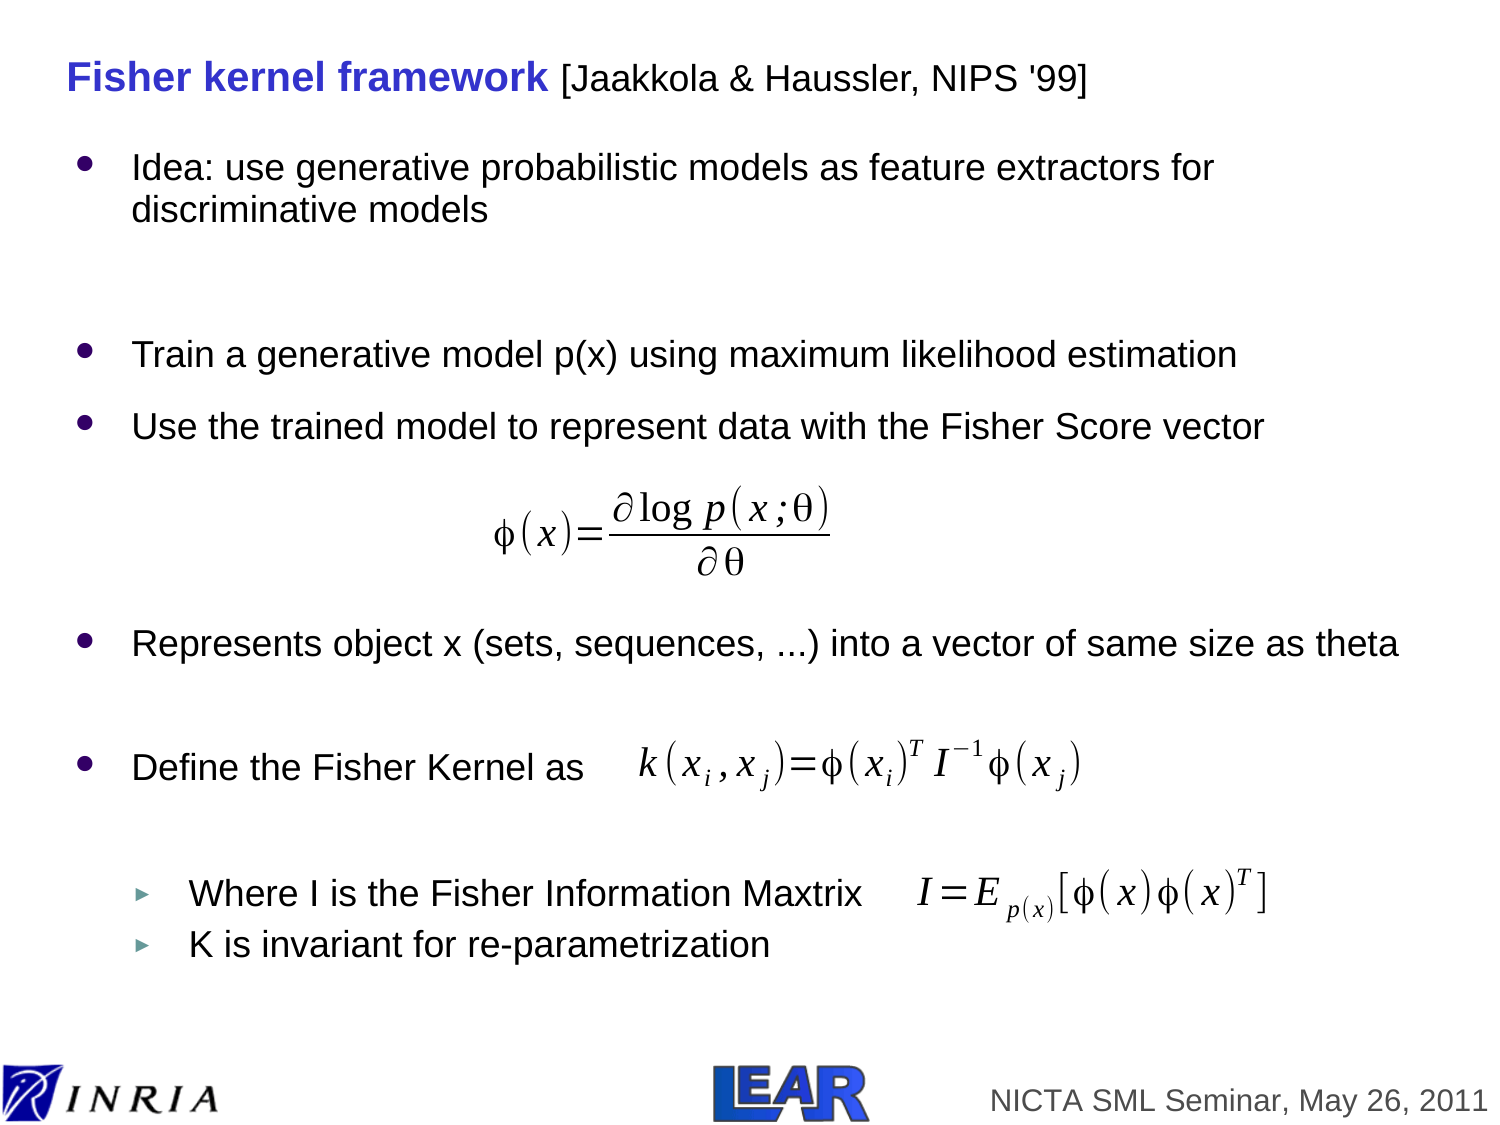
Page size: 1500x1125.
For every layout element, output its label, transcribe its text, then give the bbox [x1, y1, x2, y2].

title Fisher kernel framework [Jaakkola & Haussler, NIPS '99] [51, 34, 1459, 118]
chart [631, 733, 1089, 792]
list Idea: use generative probabilistic models as feature extractors for discriminative models Train a generative model p(x) using maximum likelihood estimation Use the trained model to represent data with the Fisher Score vector Represents object x (sets, sequences, ...) into a vector of same size as theta Define the Fisher Kernel as Where I is the Fisher Information Maxtrix K is invariant for re-parametrization [75, 146, 1430, 1069]
chart [907, 862, 1274, 924]
picture [0, 1050, 361, 1125]
picture [709, 1069, 872, 1124]
chart [486, 482, 839, 585]
